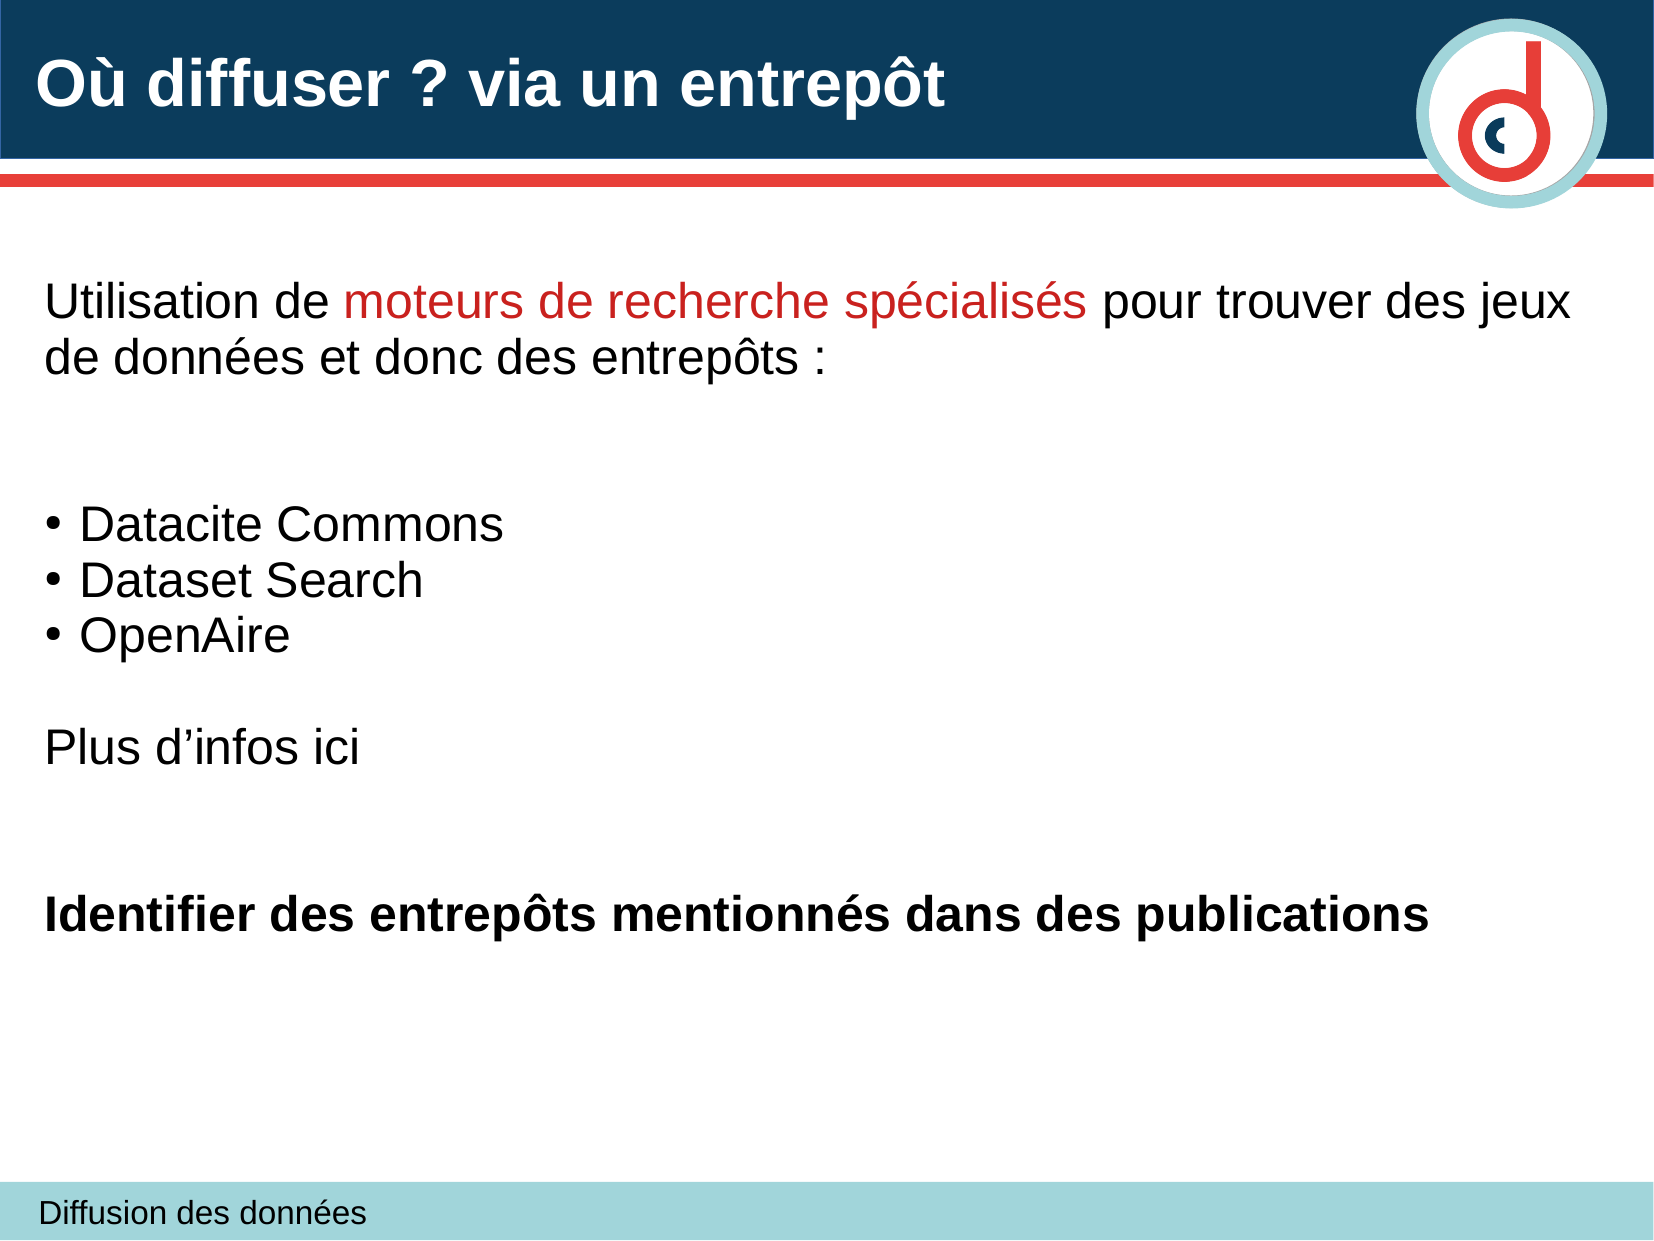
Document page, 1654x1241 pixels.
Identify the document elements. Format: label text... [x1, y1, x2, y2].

text_box Utilisation de moteurs de recherche spécialisés pour trouver des jeux de données et donc des entrepôts : Datacite Commons Dataset Search OpenAire Plus d’infos ici Identifier des entrepôts mentionnés dans des publications [29, 265, 1625, 1062]
text_box Diffusion des données [23, 1187, 621, 1241]
title Où diffuser ? via un entrepôt [35, 11, 1430, 159]
